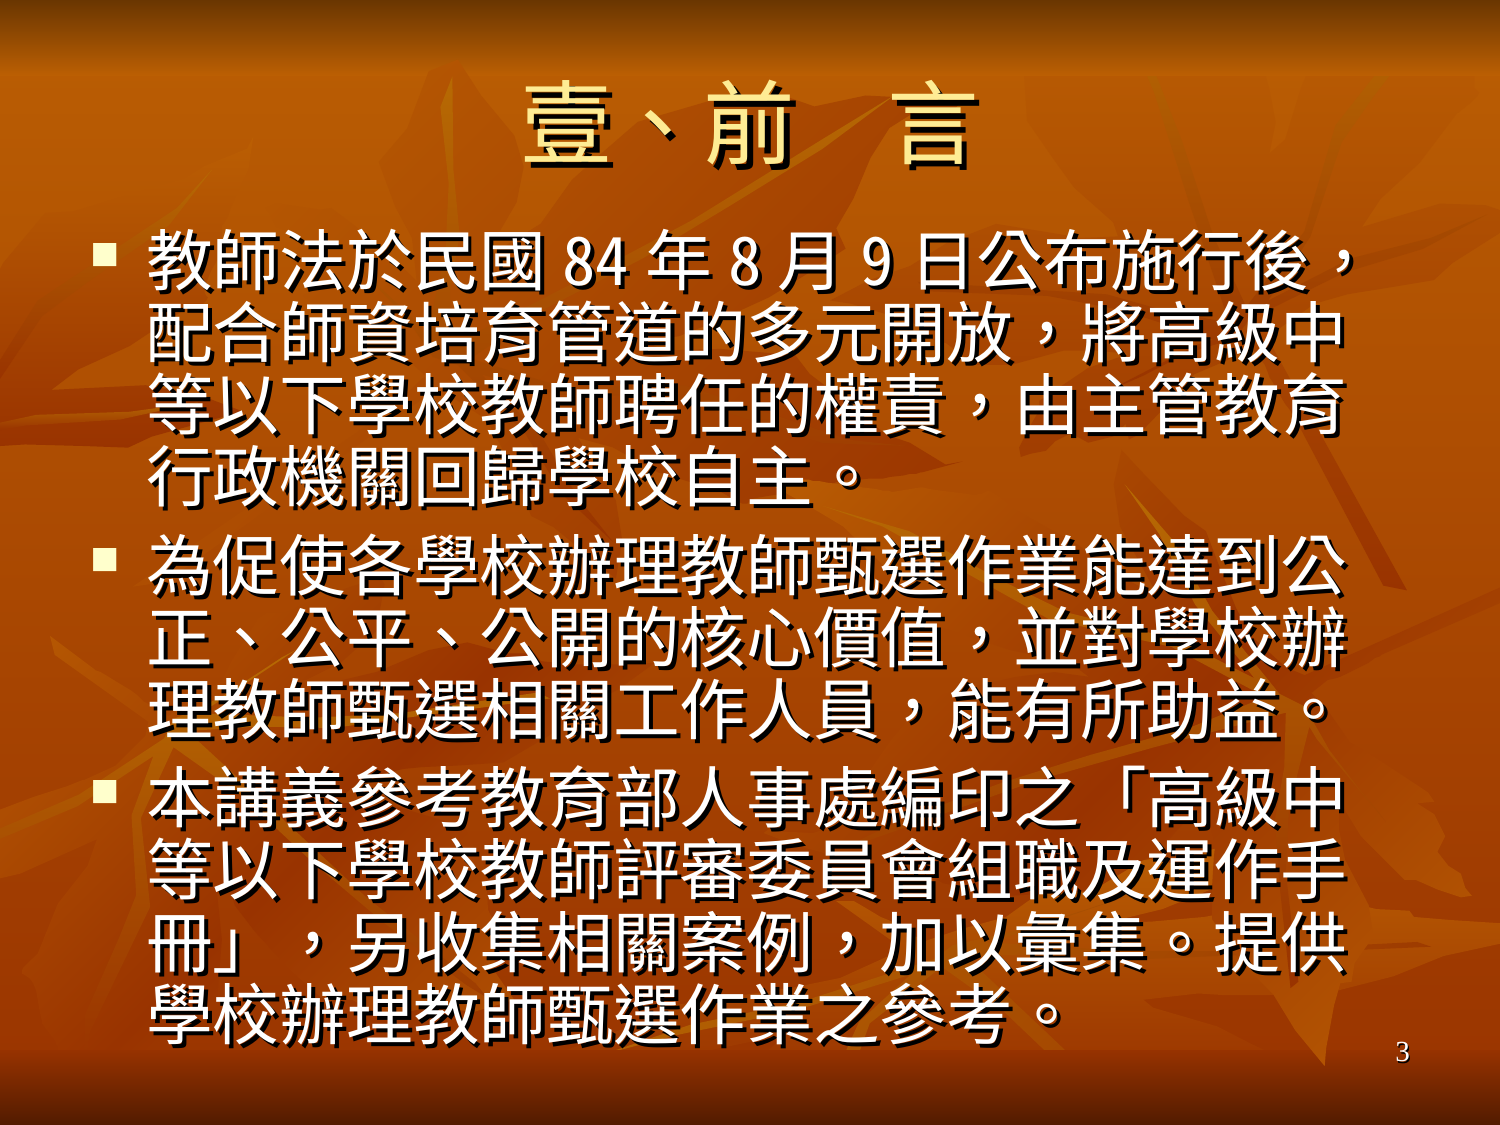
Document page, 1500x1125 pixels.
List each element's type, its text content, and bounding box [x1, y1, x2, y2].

title 壹、前 言 [75, 45, 1426, 197]
list 教師法於民國84年8月9日公布施行後，配合師資培育管道的多元開放，將高級中等以下學校教師聘任的權責，由主管教育行政機關回歸學校自主。 為促使各學校辦理教師甄選作業能達到公正、公平、公開的核心價值，並對學校辦理教師甄選相關工作人員，能有所助益。 本講義參考教育部人事處編印之「高級中等以下學校教師評審委員會組職及運作手冊」，另收集相關案例，加以彙集。提供學校辦理教師甄選作業之參考。 [75, 220, 1426, 1071]
